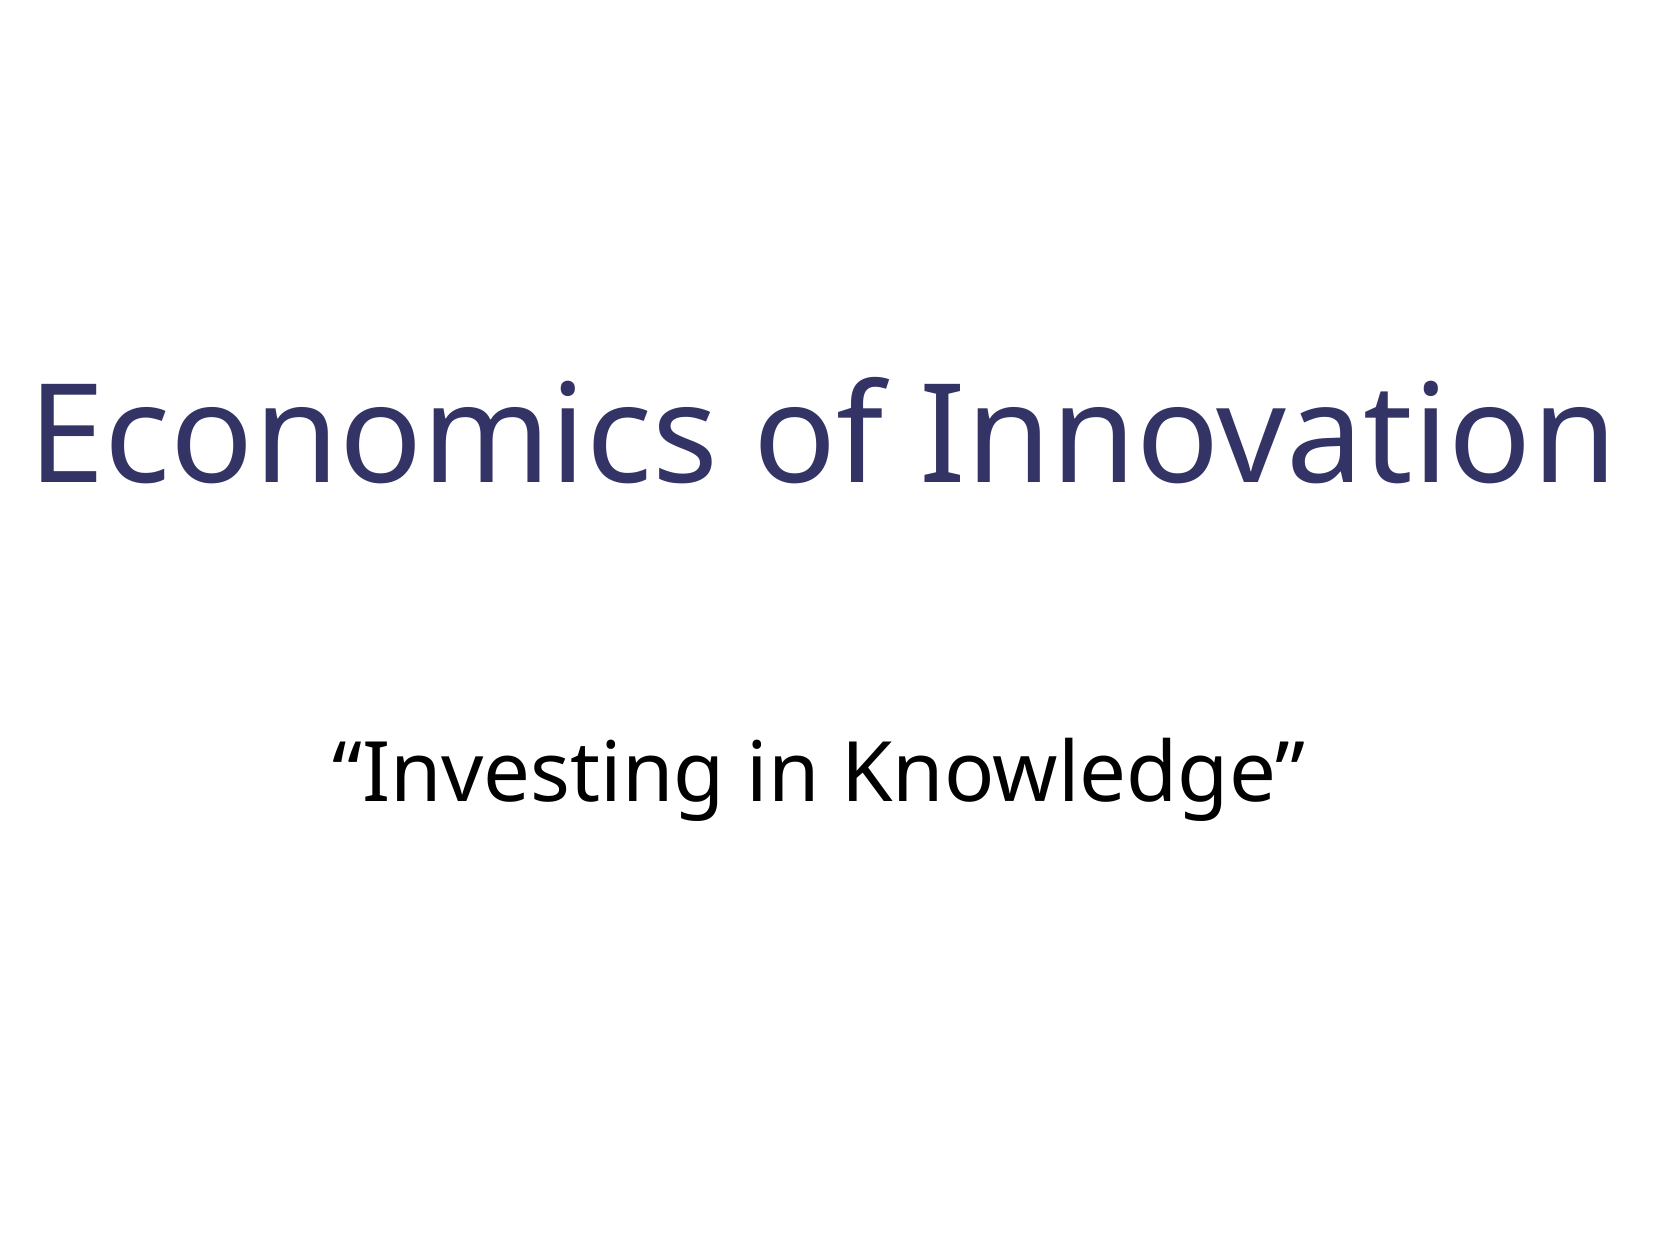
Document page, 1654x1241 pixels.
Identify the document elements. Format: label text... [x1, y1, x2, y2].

title Economics of Innovation [0, 262, 1651, 597]
subtitle “Investing in Knowledge” [75, 637, 1564, 901]
